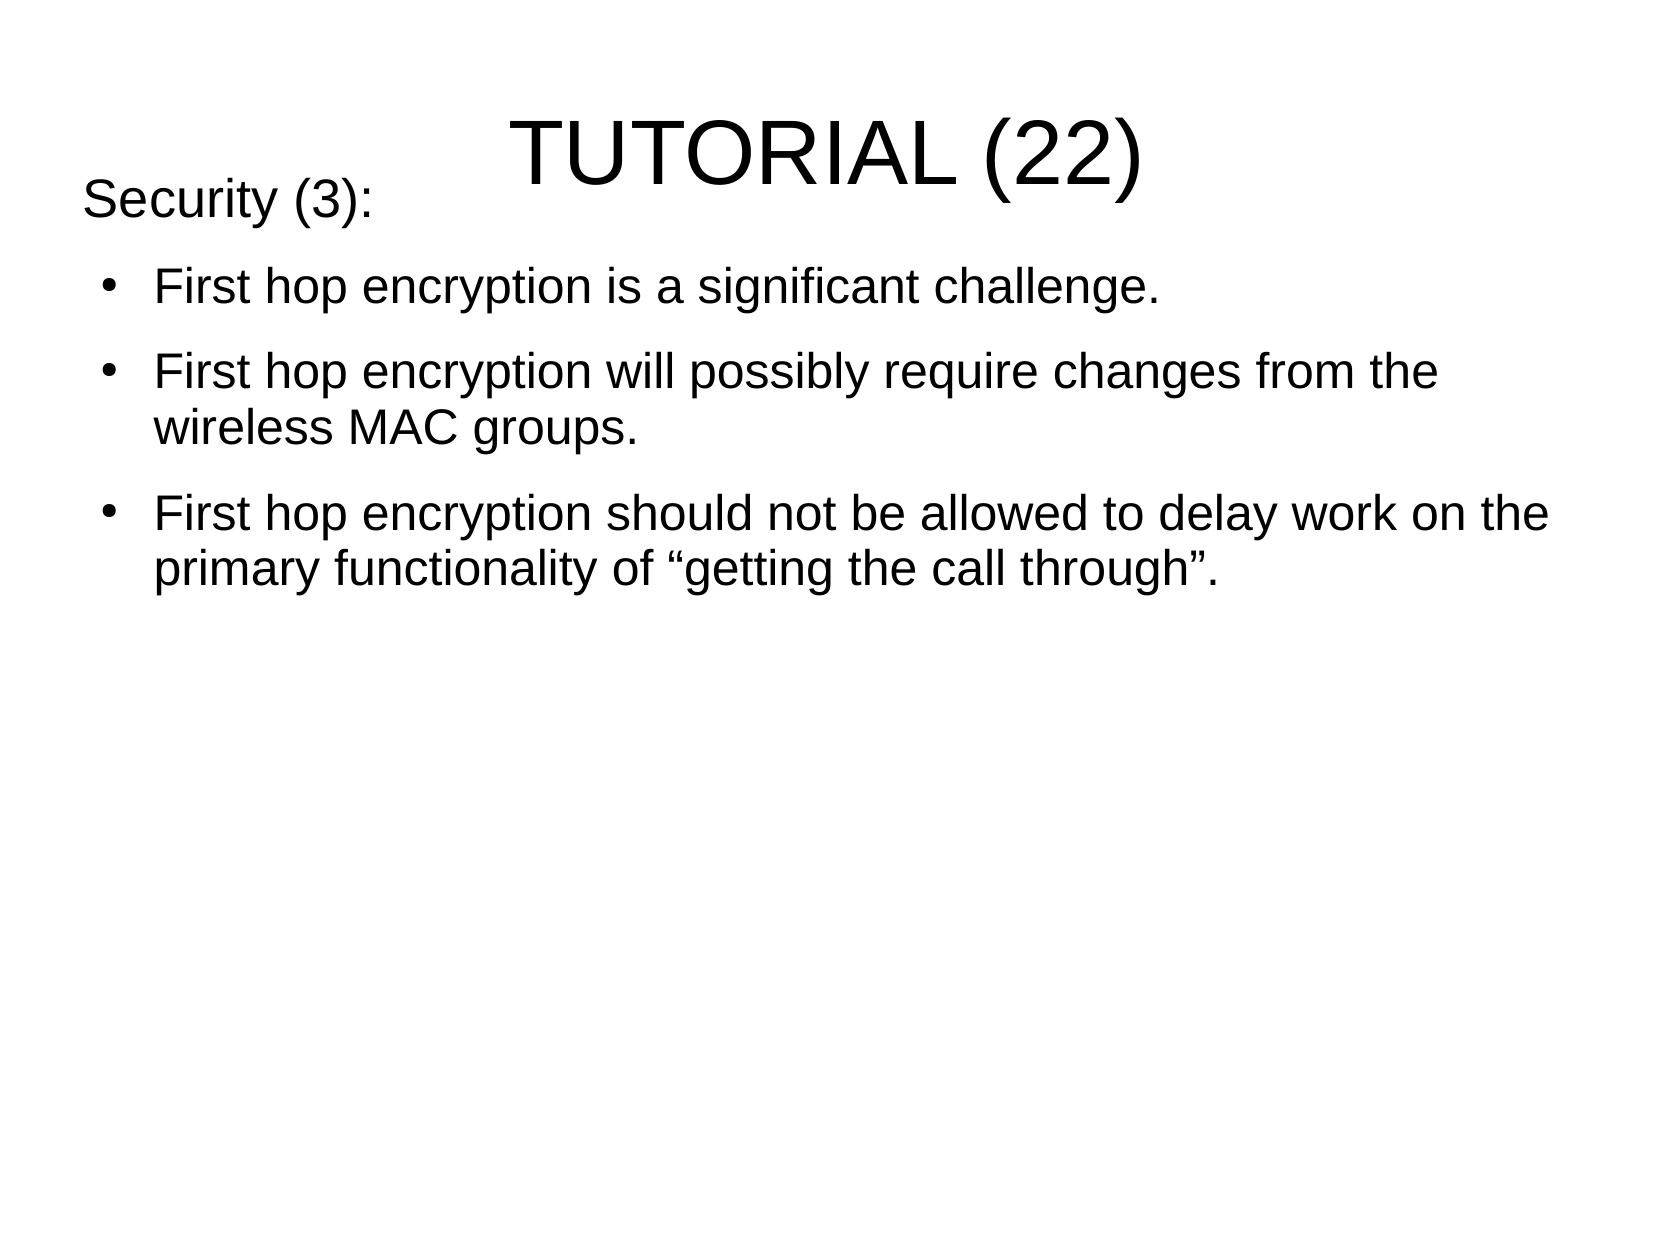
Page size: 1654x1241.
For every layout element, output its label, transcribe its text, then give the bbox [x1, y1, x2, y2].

list Security (3): First hop encryption is a significant challenge. First hop encryption will possibly require changes from the wireless MAC groups. First hop encryption should not be allowed to delay work on the primary functionality of “getting the call through”. [82, 168, 1576, 1201]
title TUTORIAL (22) [82, 56, 1571, 168]
